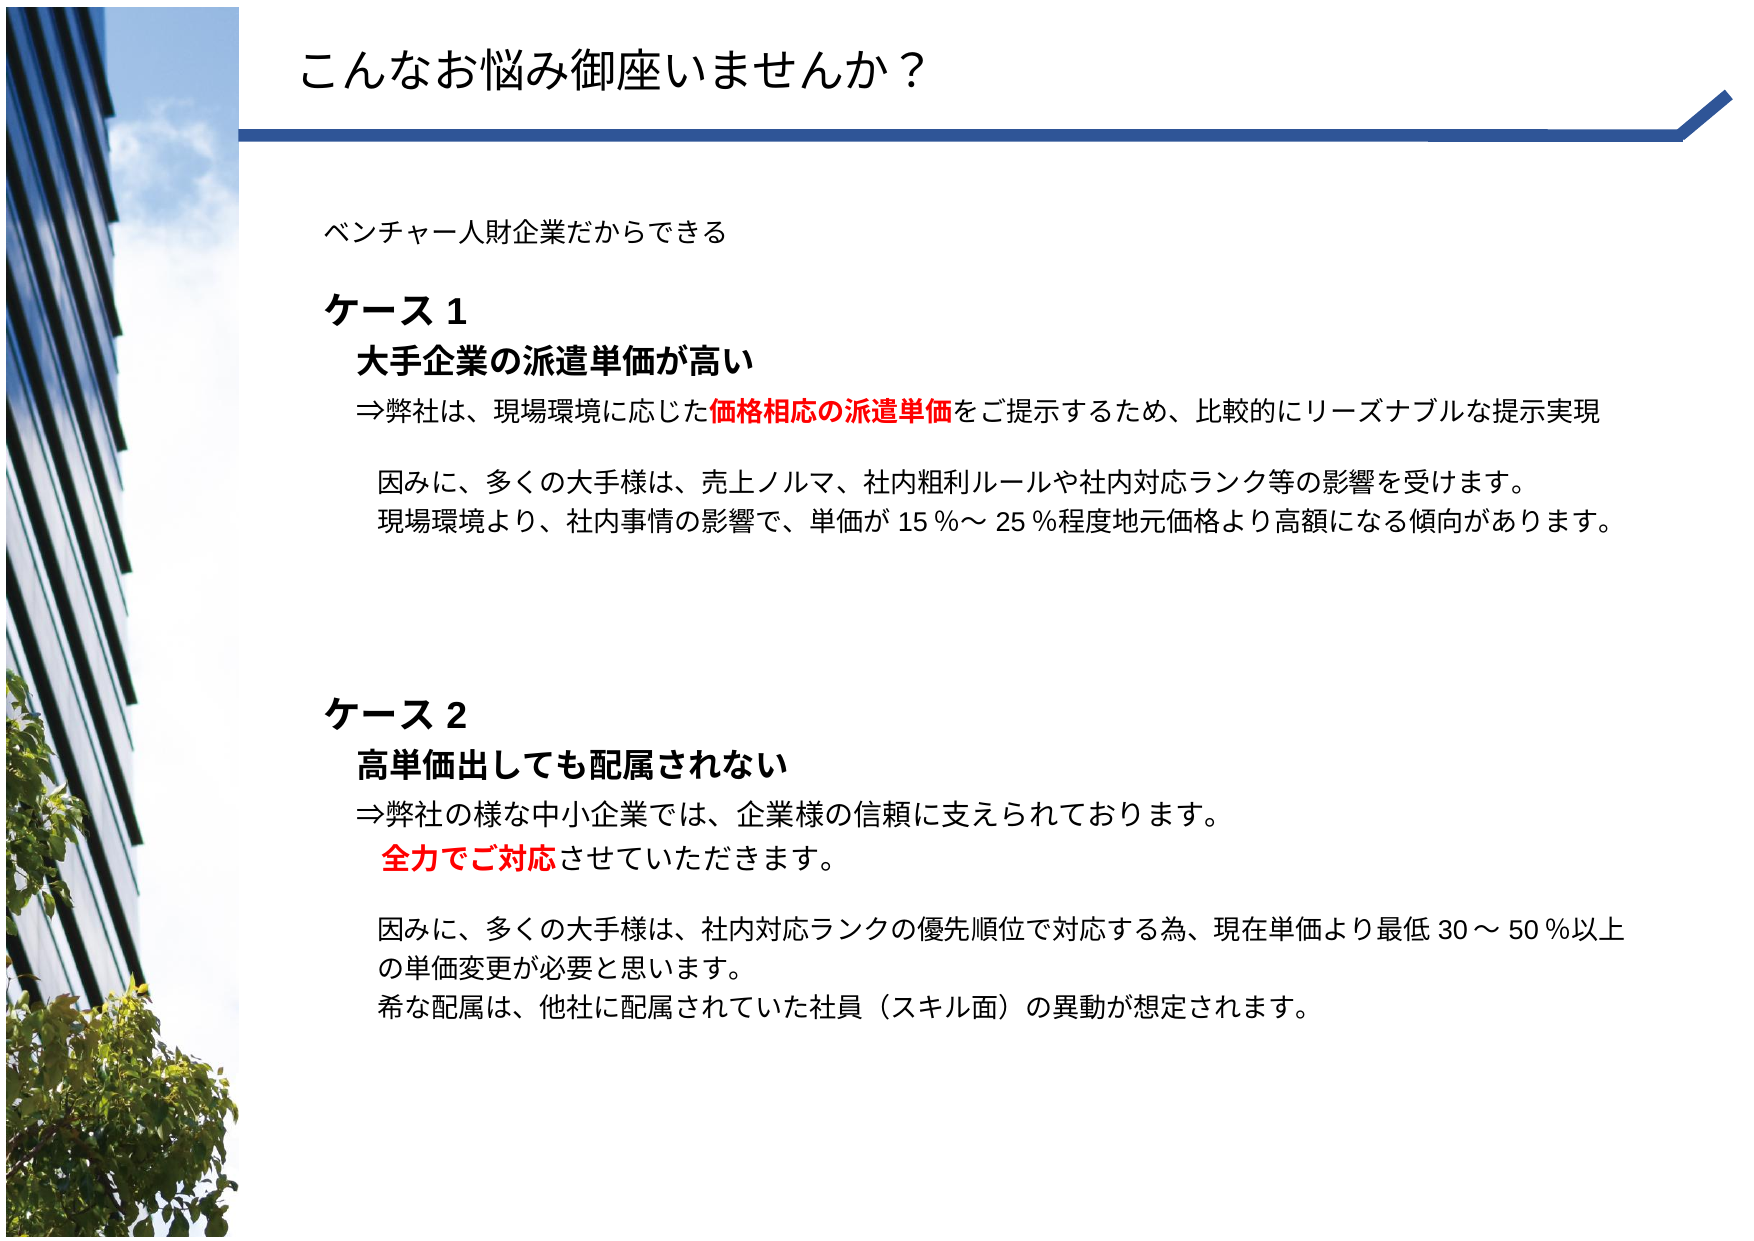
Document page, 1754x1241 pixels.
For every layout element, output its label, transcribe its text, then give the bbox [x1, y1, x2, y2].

text_box ケース2 高単価出しても配属されない ⇒弊社の様な中小企業では、企業様の信頼に支えられております。 全力でご対応させていただきます。 因みに、多くの大手様は、社内対応ランクの優先順位で対応する為、現在単価より最低30～50％以上 の単価変更が必要と思います。 希な配属は、他社に配属されていた社員（スキル面）の異動が想定されます。 [308, 647, 1674, 1179]
text_box ベンチャー人財企業だからできる ケース1 大手企業の派遣単価が高い ⇒弊社は、現場環境に応じた価格相応の派遣単価をご提示するため、比較的にリーズナブルな提示実現 因みに、多くの大手様は、売上ノルマ、社内粗利ルールや社内対応ランク等の影響を受けます。 現場環境より、社内事情の影響で、単価が15％～25％程度地元価格より高額になる傾向があります。 [308, 204, 1674, 647]
picture [6, 7, 239, 1237]
title こんなお悩み御座いませんか？ [250, 15, 1654, 124]
